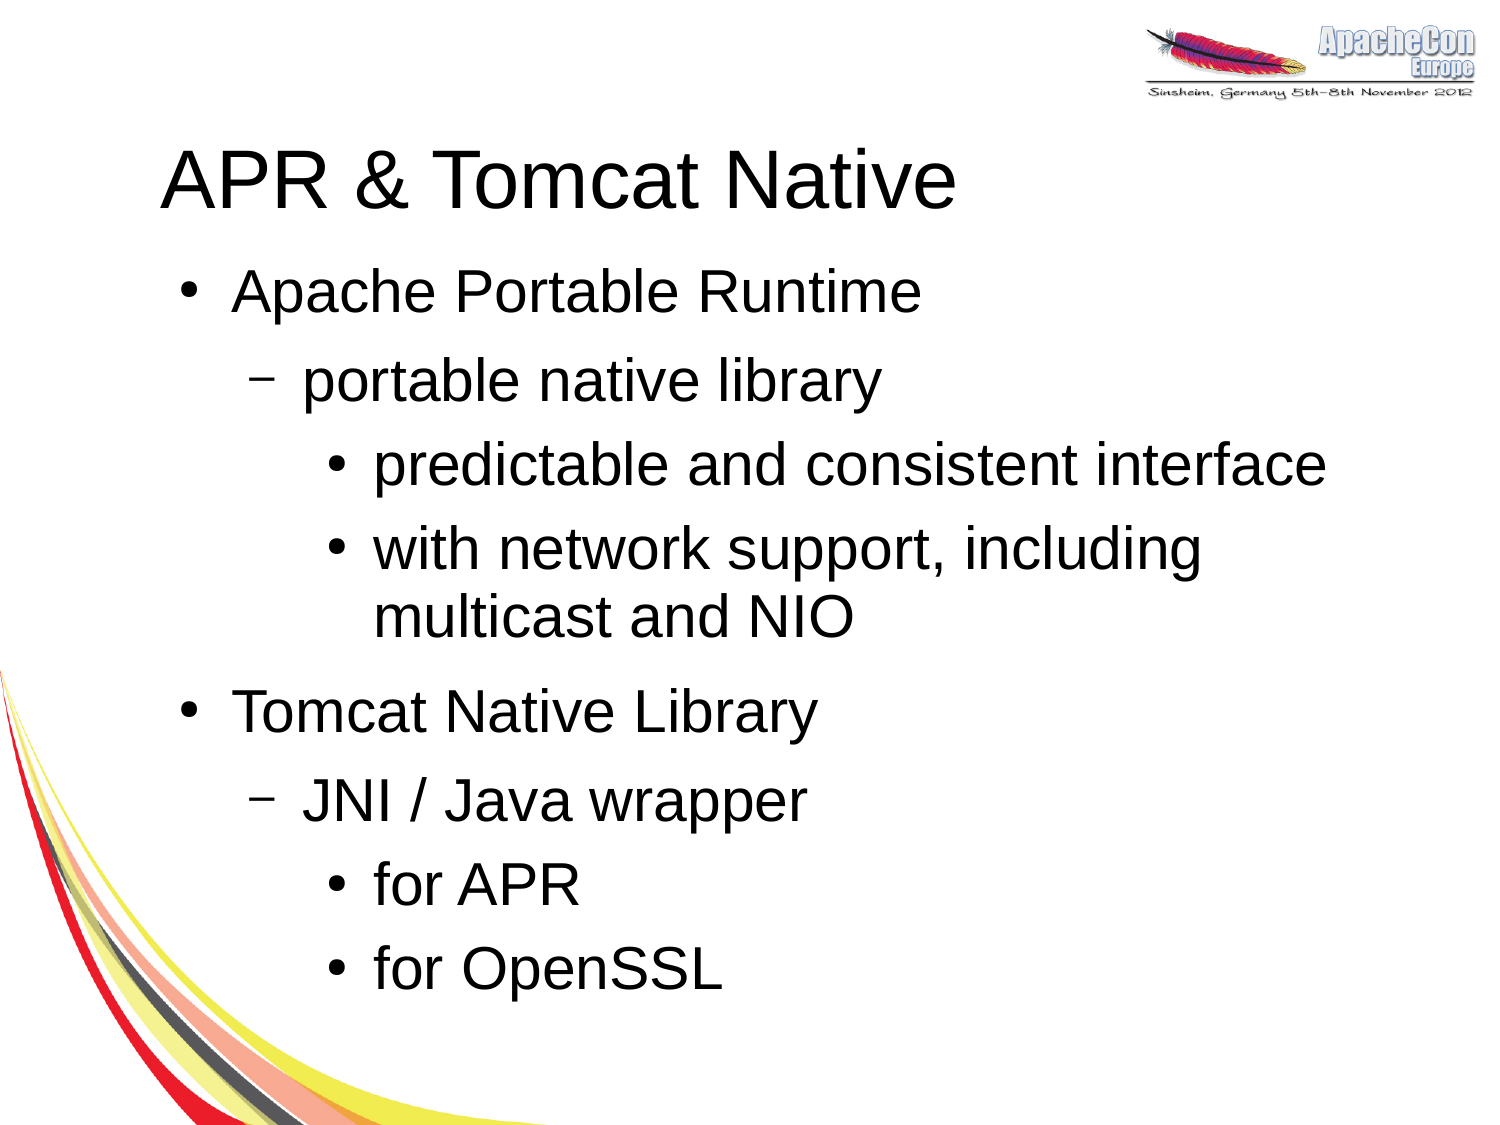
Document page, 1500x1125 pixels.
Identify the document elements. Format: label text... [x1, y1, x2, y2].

list Apache Portable Runtime portable native library predictable and consistent interface with network support, including multicast and NIO Tomcat Native Library JNI / Java wrapper for APR for OpenSSL [160, 257, 1393, 1046]
title APR & Tomcat Native [160, 128, 1393, 231]
picture [0, 0, 1500, 1125]
